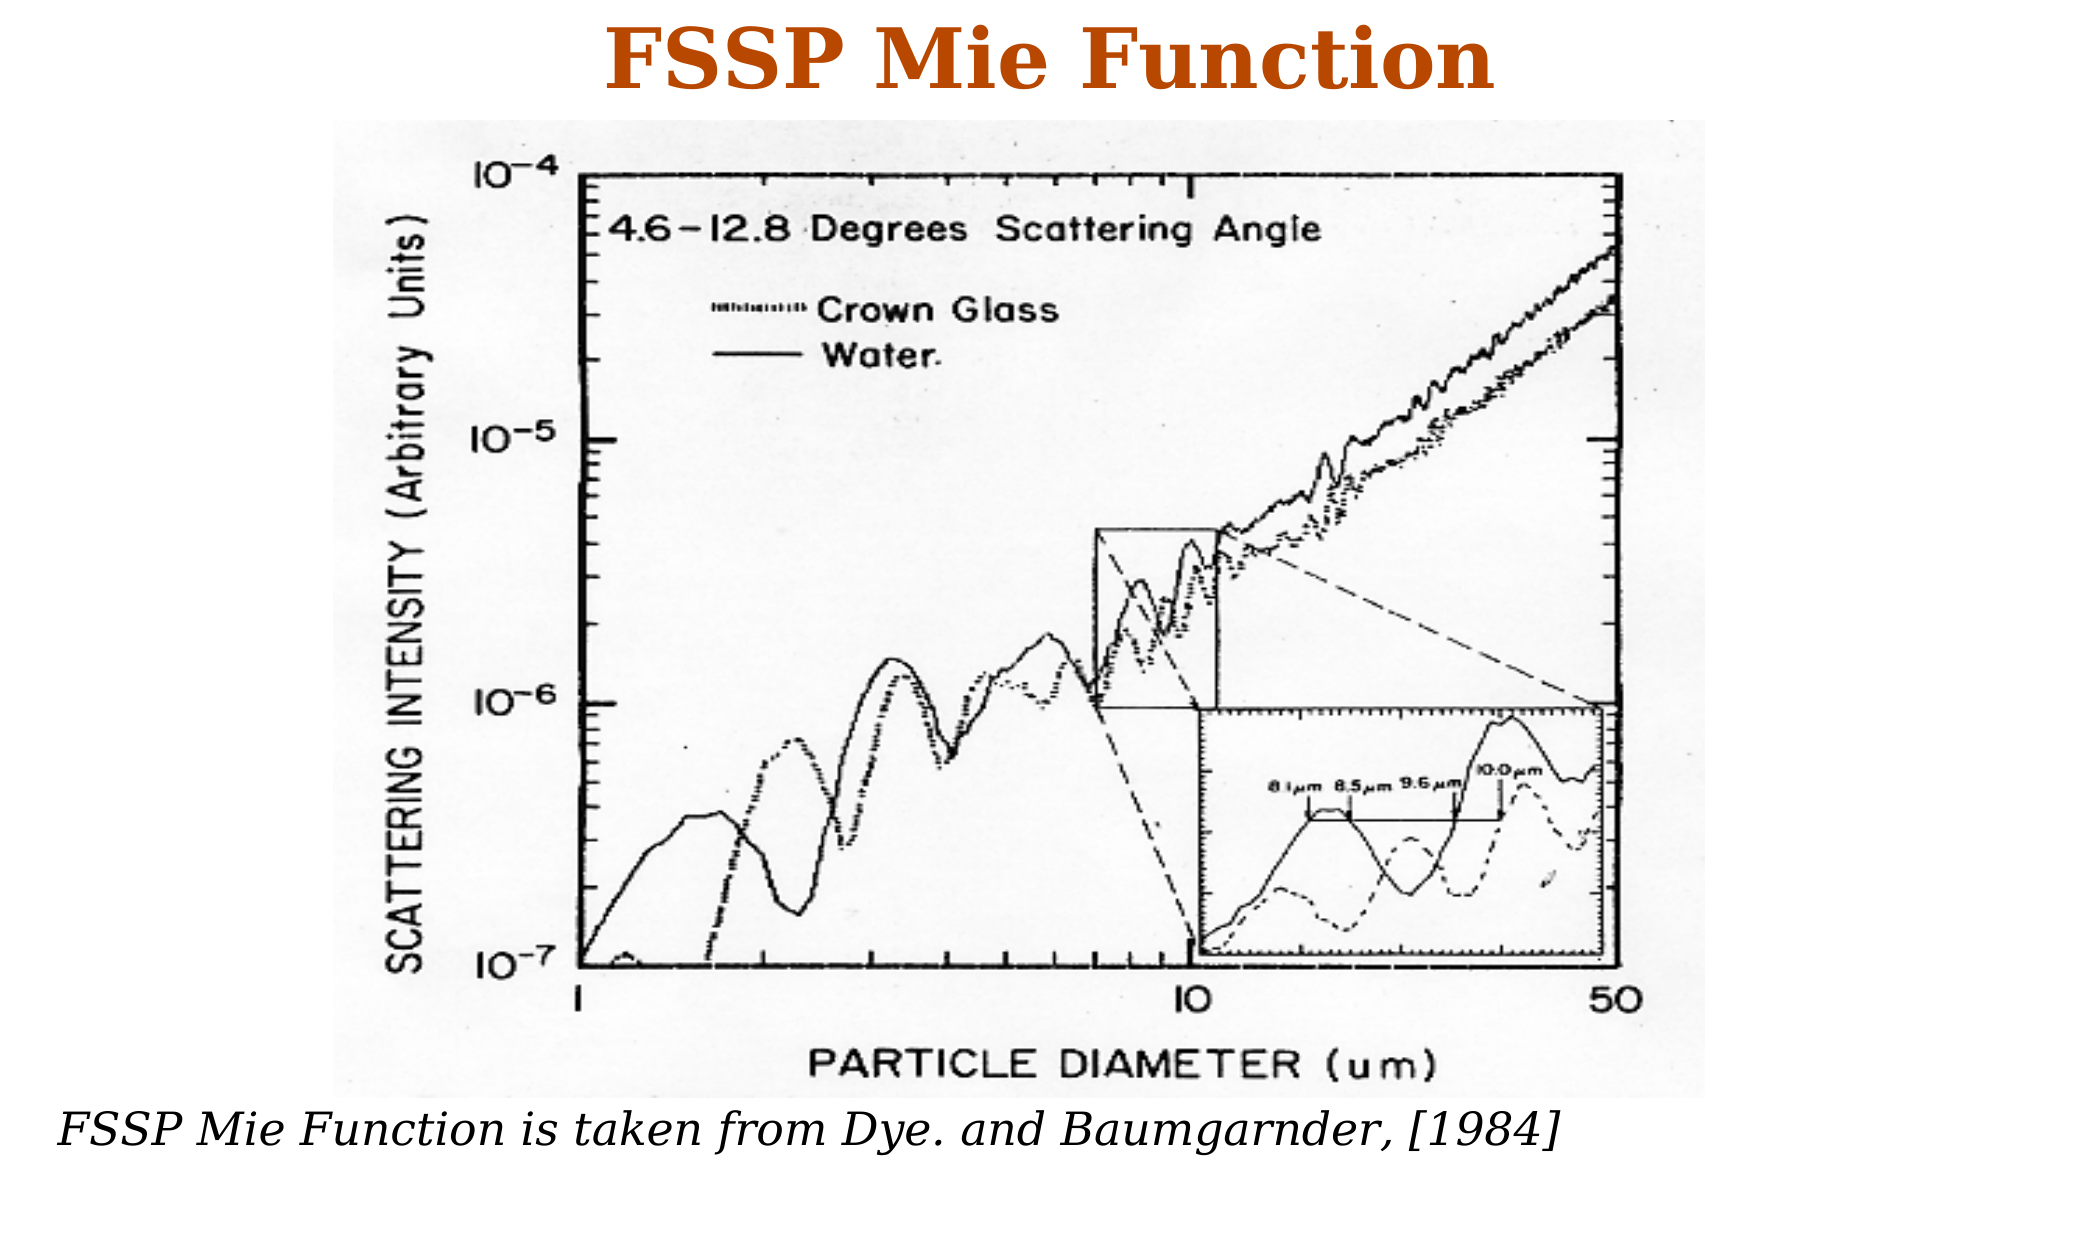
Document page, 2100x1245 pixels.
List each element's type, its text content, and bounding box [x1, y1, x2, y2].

picture [333, 120, 1705, 1097]
text_box FSSP Mie Function [0, 7, 2100, 115]
text_box FSSP Mie Function is taken from Dye. and Baumgarnder, [1984] [42, 1097, 2058, 1172]
